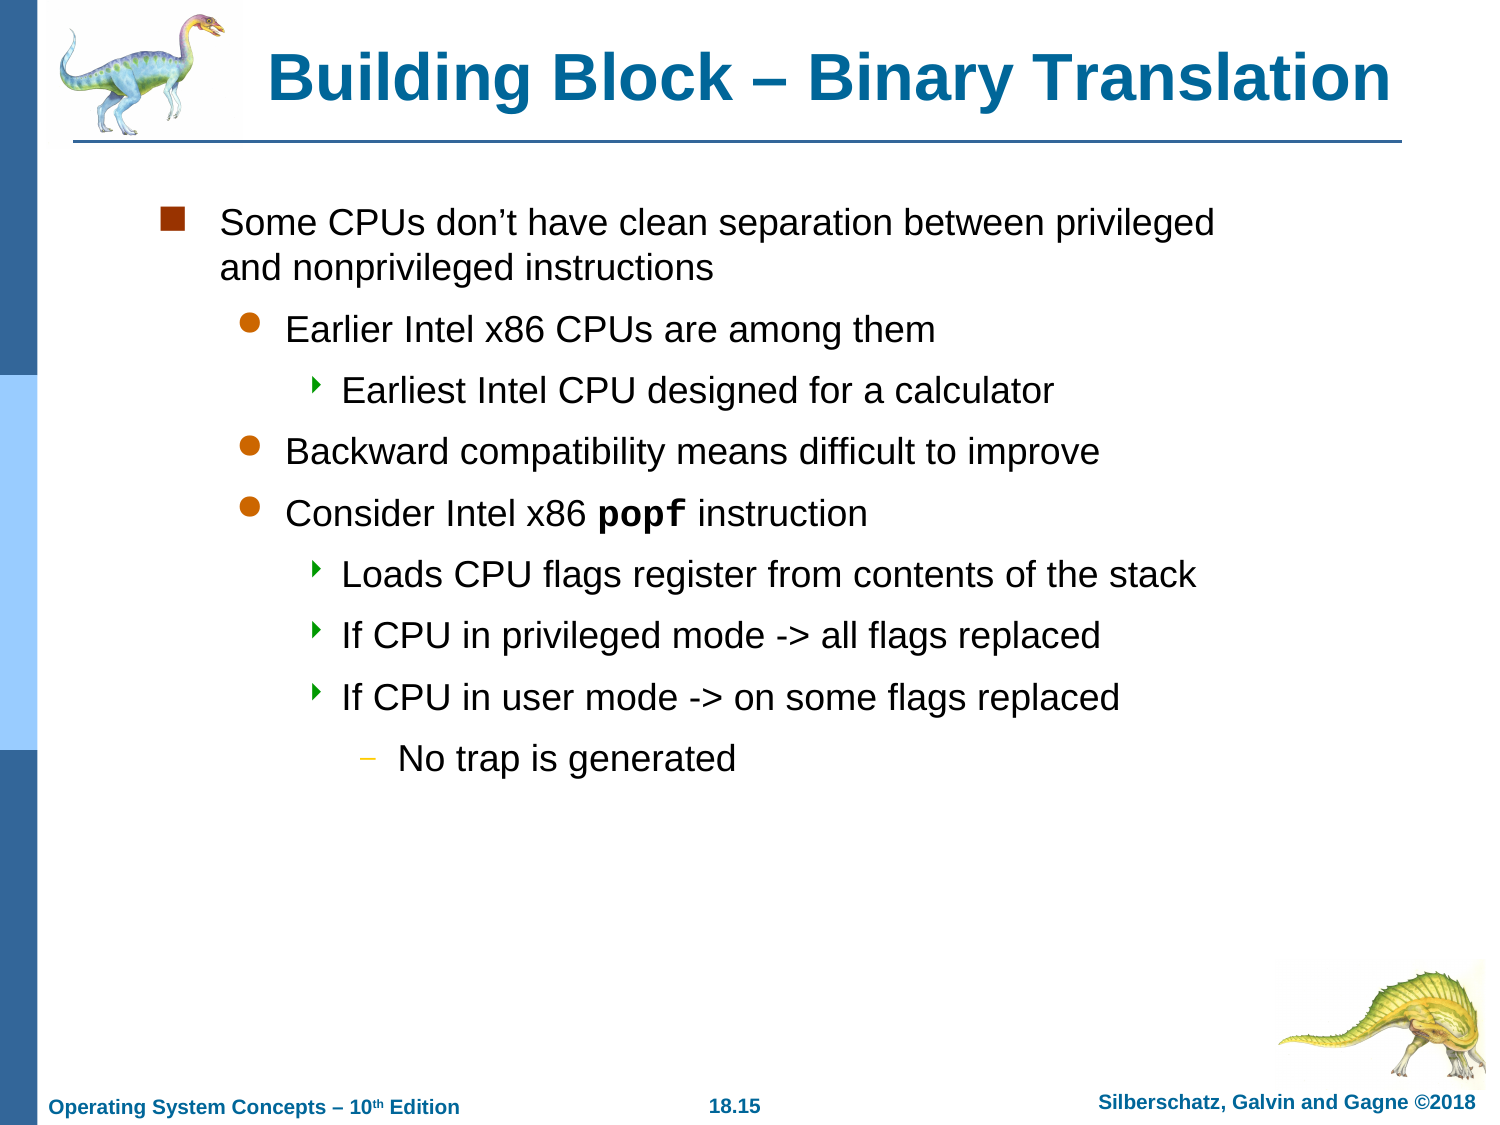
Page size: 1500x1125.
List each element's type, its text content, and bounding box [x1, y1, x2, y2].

title Building Block – Binary Translation [200, 27, 1460, 122]
picture [1415, 1094, 1423, 1099]
picture [1275, 959, 1486, 1090]
picture [46, 0, 243, 149]
list Some CPUs don’t have clean separation between privileged and nonprivileged instructions Earlier Intel x86 CPUs are among them Earliest Intel CPU designed for a calculator Backward compatibility means difficult to improve Consider Intel x86 popf instruction Loads CPU flags register from contents of the stack If CPU in privileged mode -> all flags replaced If CPU in user mode -> on some flags replaced No trap is generated [148, 190, 1279, 935]
